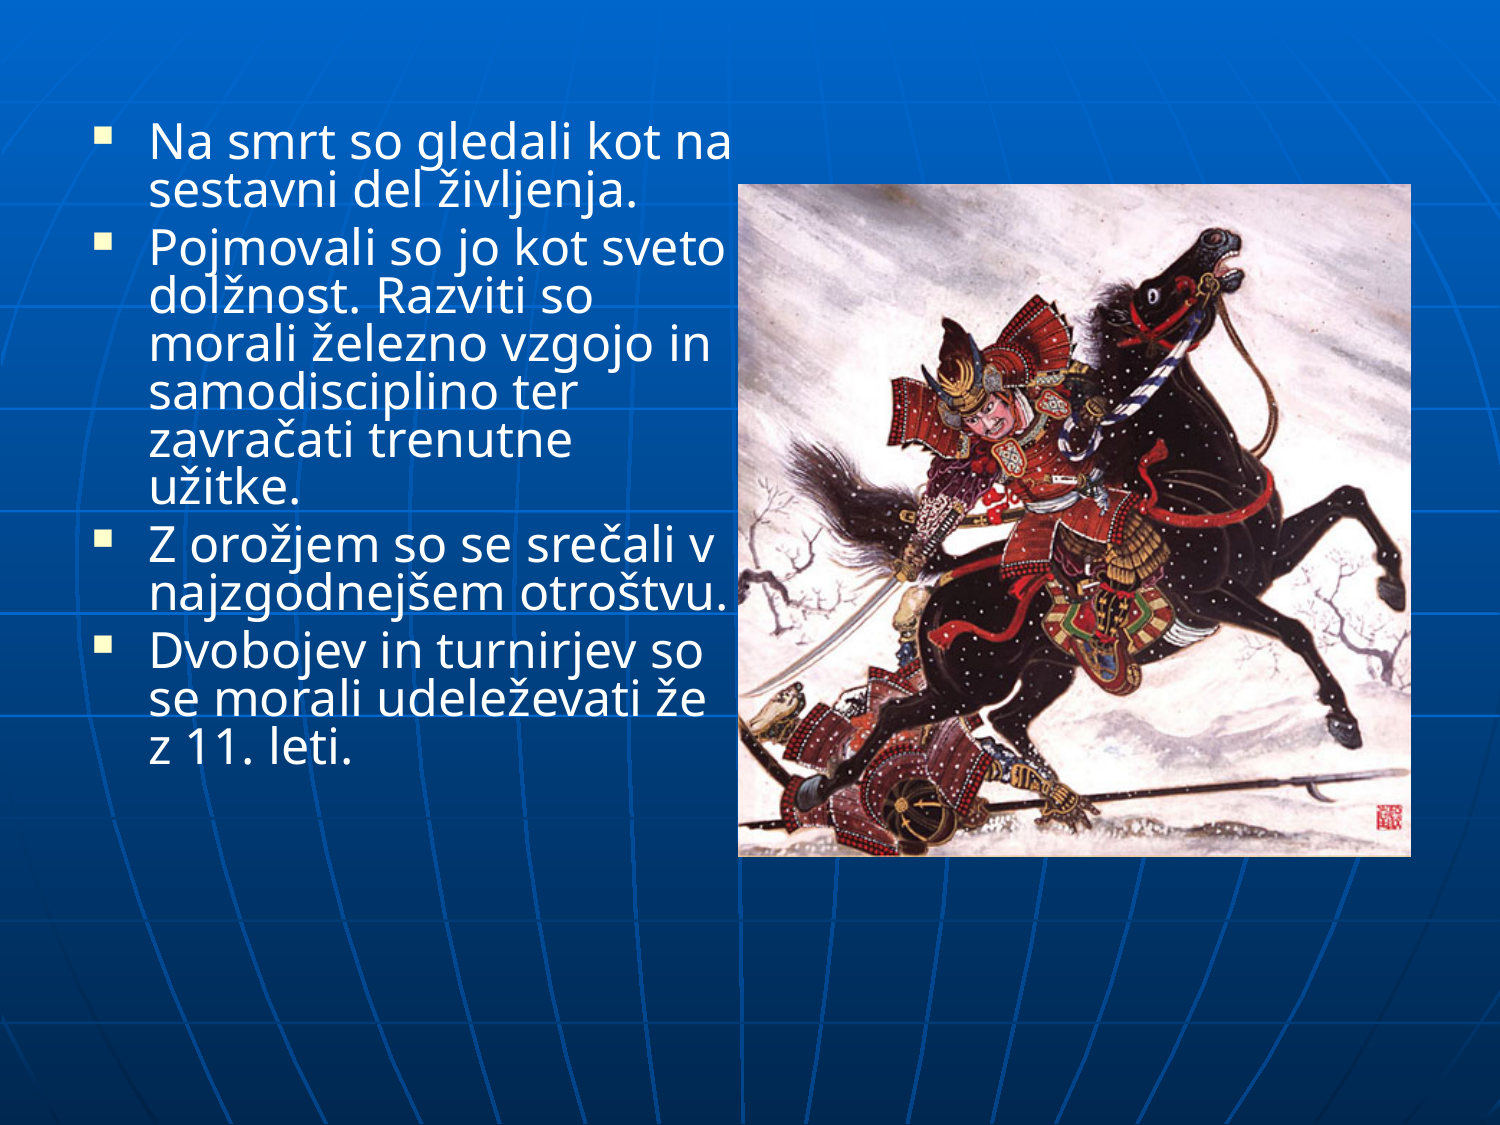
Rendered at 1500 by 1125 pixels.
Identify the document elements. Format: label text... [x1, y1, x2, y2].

picture [738, 184, 1411, 857]
list Na smrt so gledali kot na sestavni del življenja. Pojmovali so jo kot sveto dolžnost. Razviti so morali železno vzgojo in samodisciplino ter zavračati trenutne užitke. Z orožjem so se srečali v najzgodnejšem otroštvu. Dvobojev in turnirjev so se morali udeleževati že z 11. leti. [76, 113, 751, 1030]
